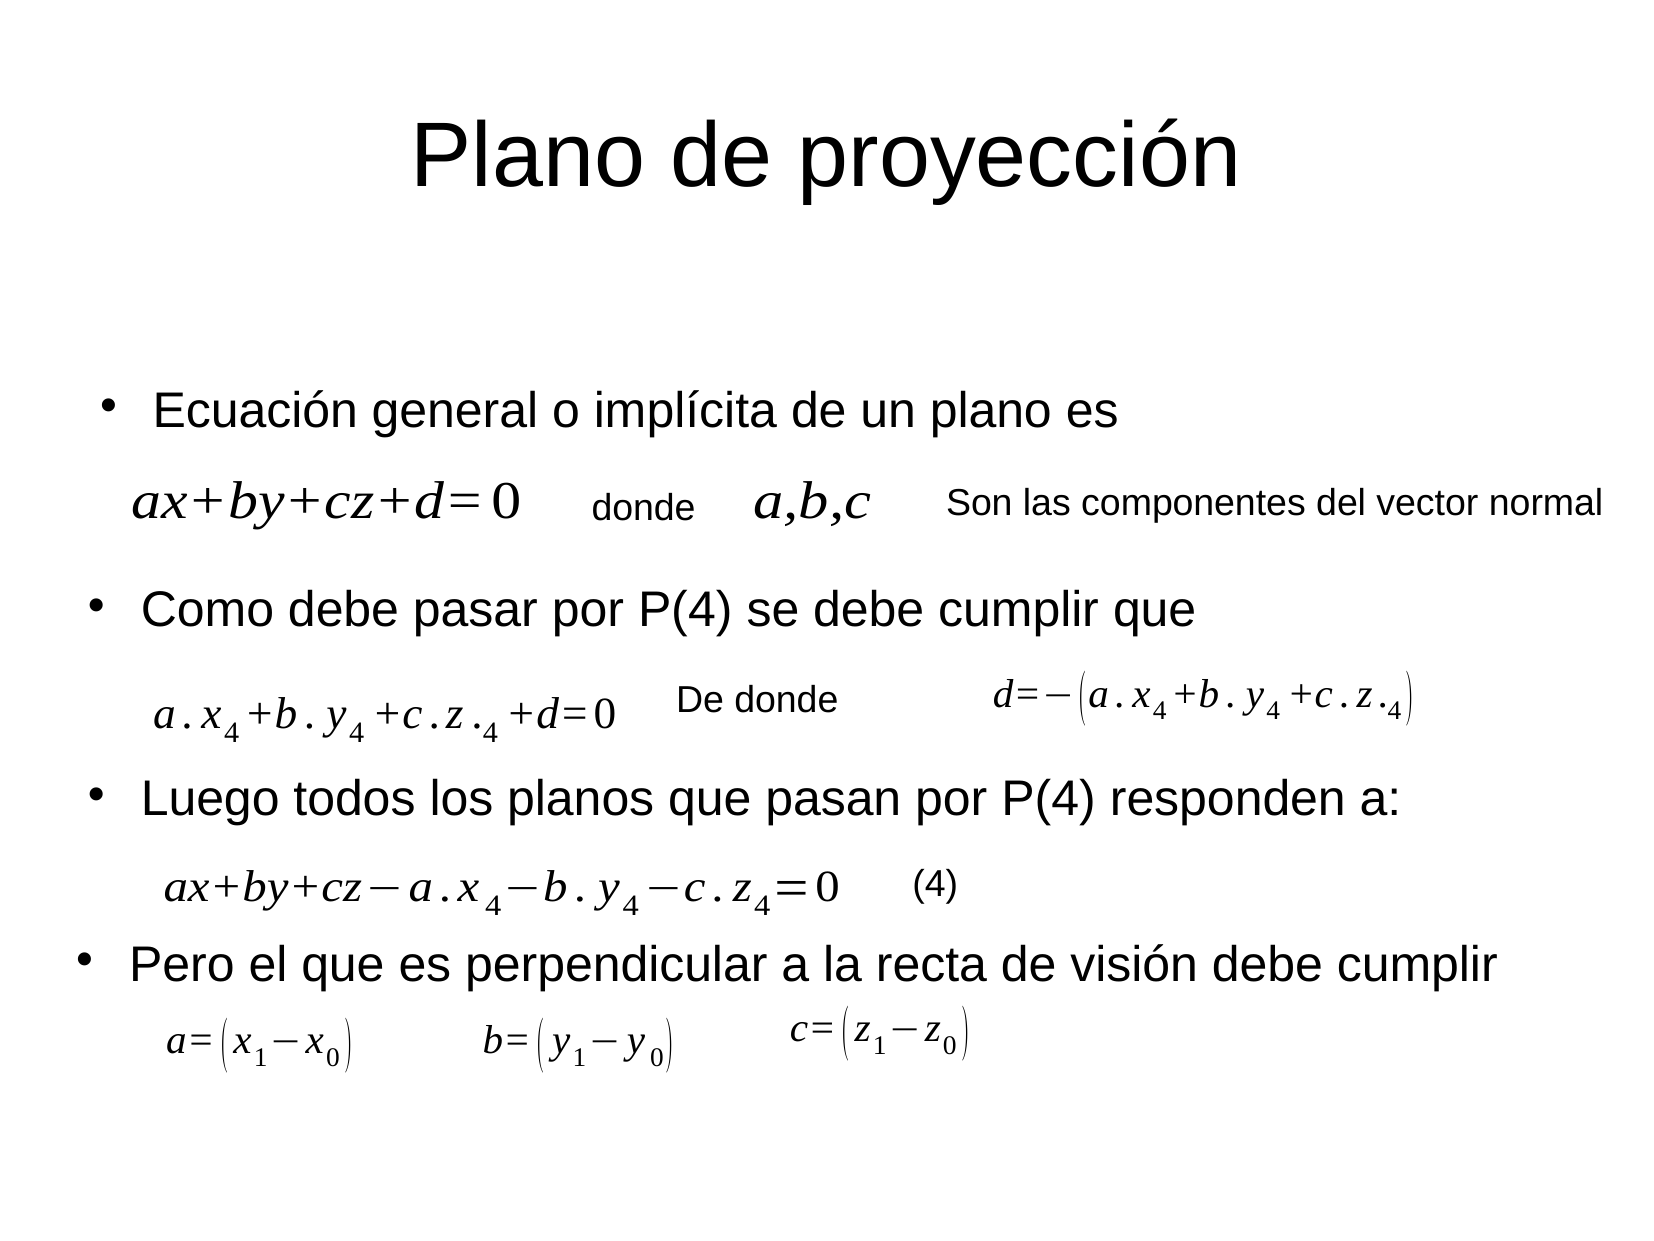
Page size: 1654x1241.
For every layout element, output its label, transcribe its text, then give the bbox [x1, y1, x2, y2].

text_box Son las componentes del vector normal [931, 472, 1619, 530]
text_box De donde [661, 668, 875, 726]
text_box donde [576, 477, 750, 534]
chart [779, 1003, 984, 1063]
title Plano de proyección [82, 49, 1571, 257]
chart [141, 689, 633, 749]
chart [982, 669, 1429, 729]
text_box Como debe pasar por P(4) se debe cumplir que [70, 578, 1559, 693]
text_box (4) [897, 852, 1004, 910]
text_box Luego todos los planos que pasan por P(4) responden a: [70, 767, 1559, 882]
chart [738, 472, 896, 532]
chart [155, 1015, 367, 1075]
chart [116, 472, 545, 532]
chart [151, 862, 858, 922]
chart [472, 1015, 689, 1075]
text_box Pero el que es perpendicular a la recta de visión debe cumplir [59, 933, 1548, 1047]
list Ecuación general o implícita de un plano es [82, 290, 1571, 634]
